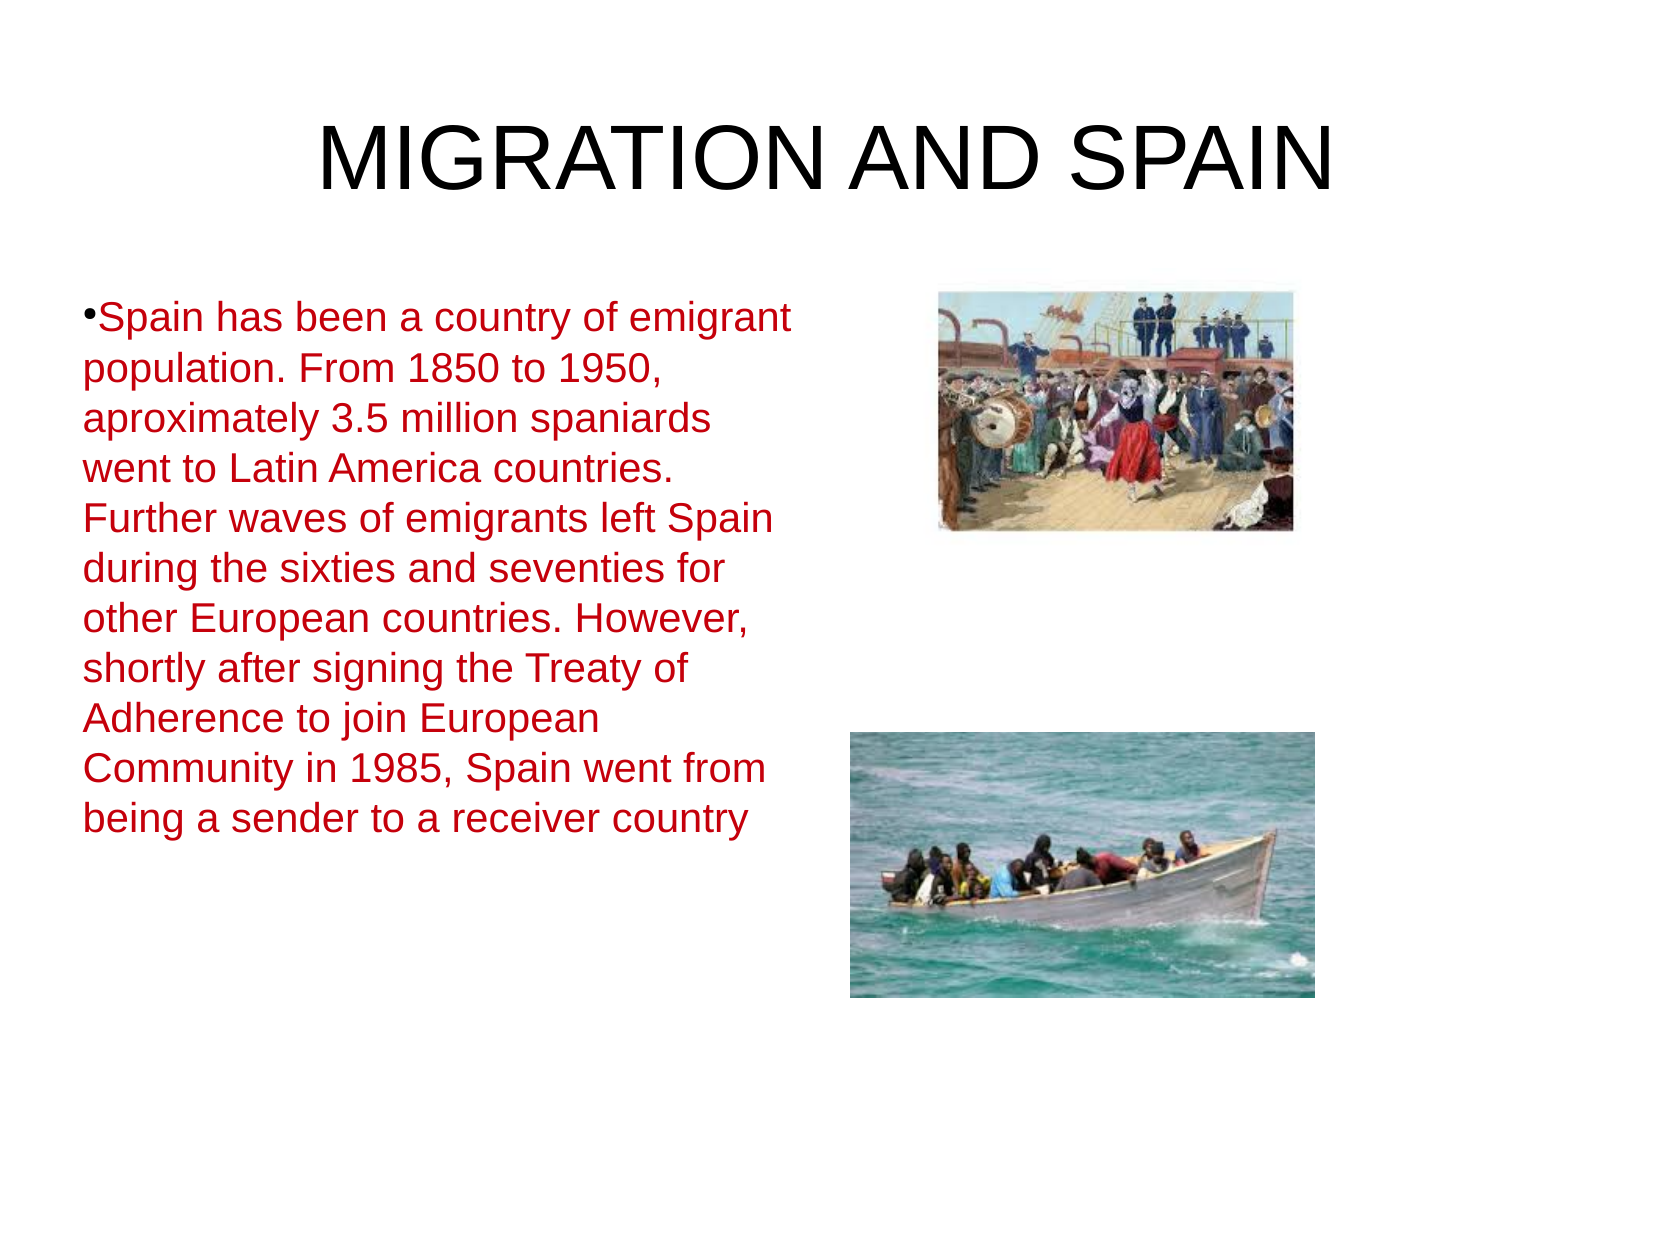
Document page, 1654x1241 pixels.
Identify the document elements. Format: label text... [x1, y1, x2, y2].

picture [850, 732, 1315, 998]
list Spain has been a country of emigrant population. From 1850 to 1950, aproximately 3.5 million spaniards went to Latin America countries. Further waves of emigrants left Spain during the sixties and seventies for other European countries. However, shortly after signing the Treaty of Adherence to join European Community in 1985, Spain went from being a sender to a receiver country [82, 290, 809, 1109]
title MIGRATION AND SPAIN [82, 49, 1571, 257]
picture [901, 268, 1331, 555]
